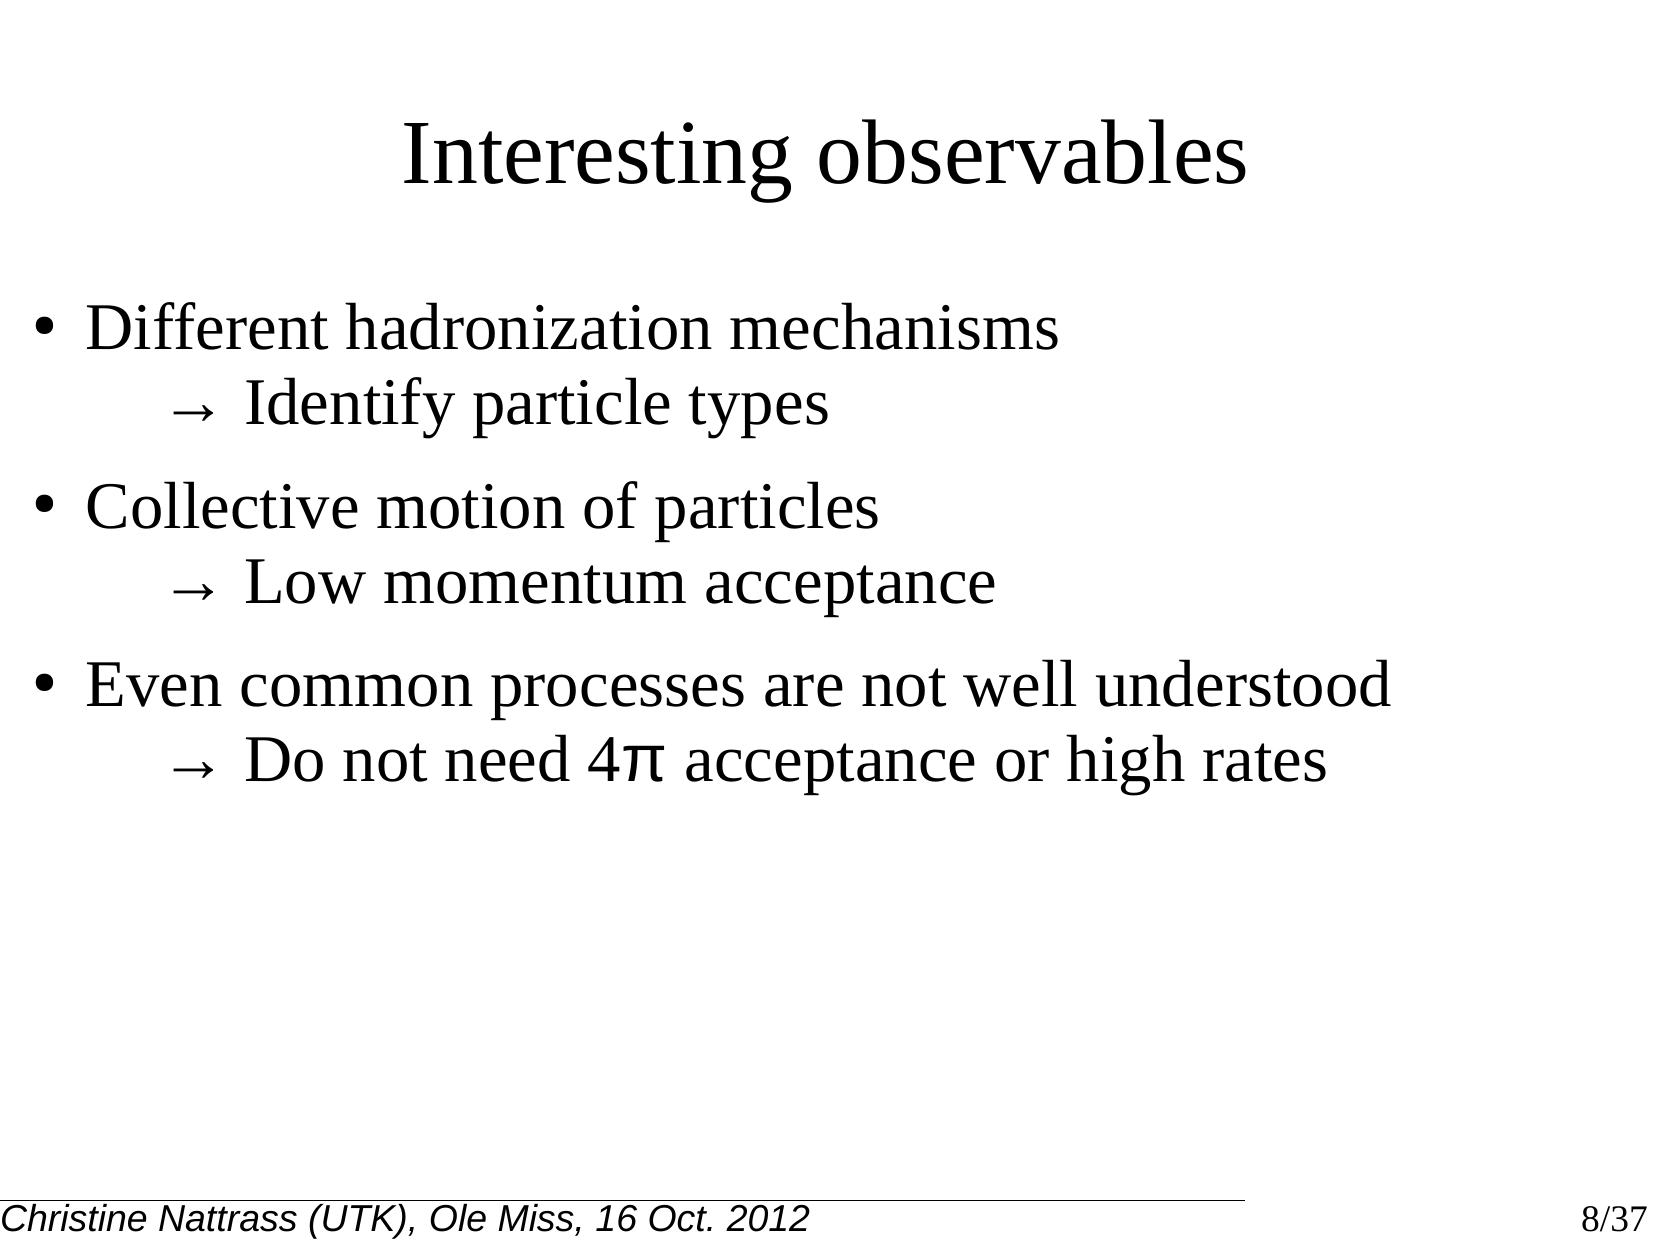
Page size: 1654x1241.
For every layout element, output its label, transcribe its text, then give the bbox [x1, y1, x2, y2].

title Interesting observables [82, 49, 1571, 257]
list Different hadronization mechanisms → Identify particle types Collective motion of particles → Low momentum acceptance Even common processes are not well understood → Do not need 4π acceptance or high rates [14, 290, 1635, 1216]
